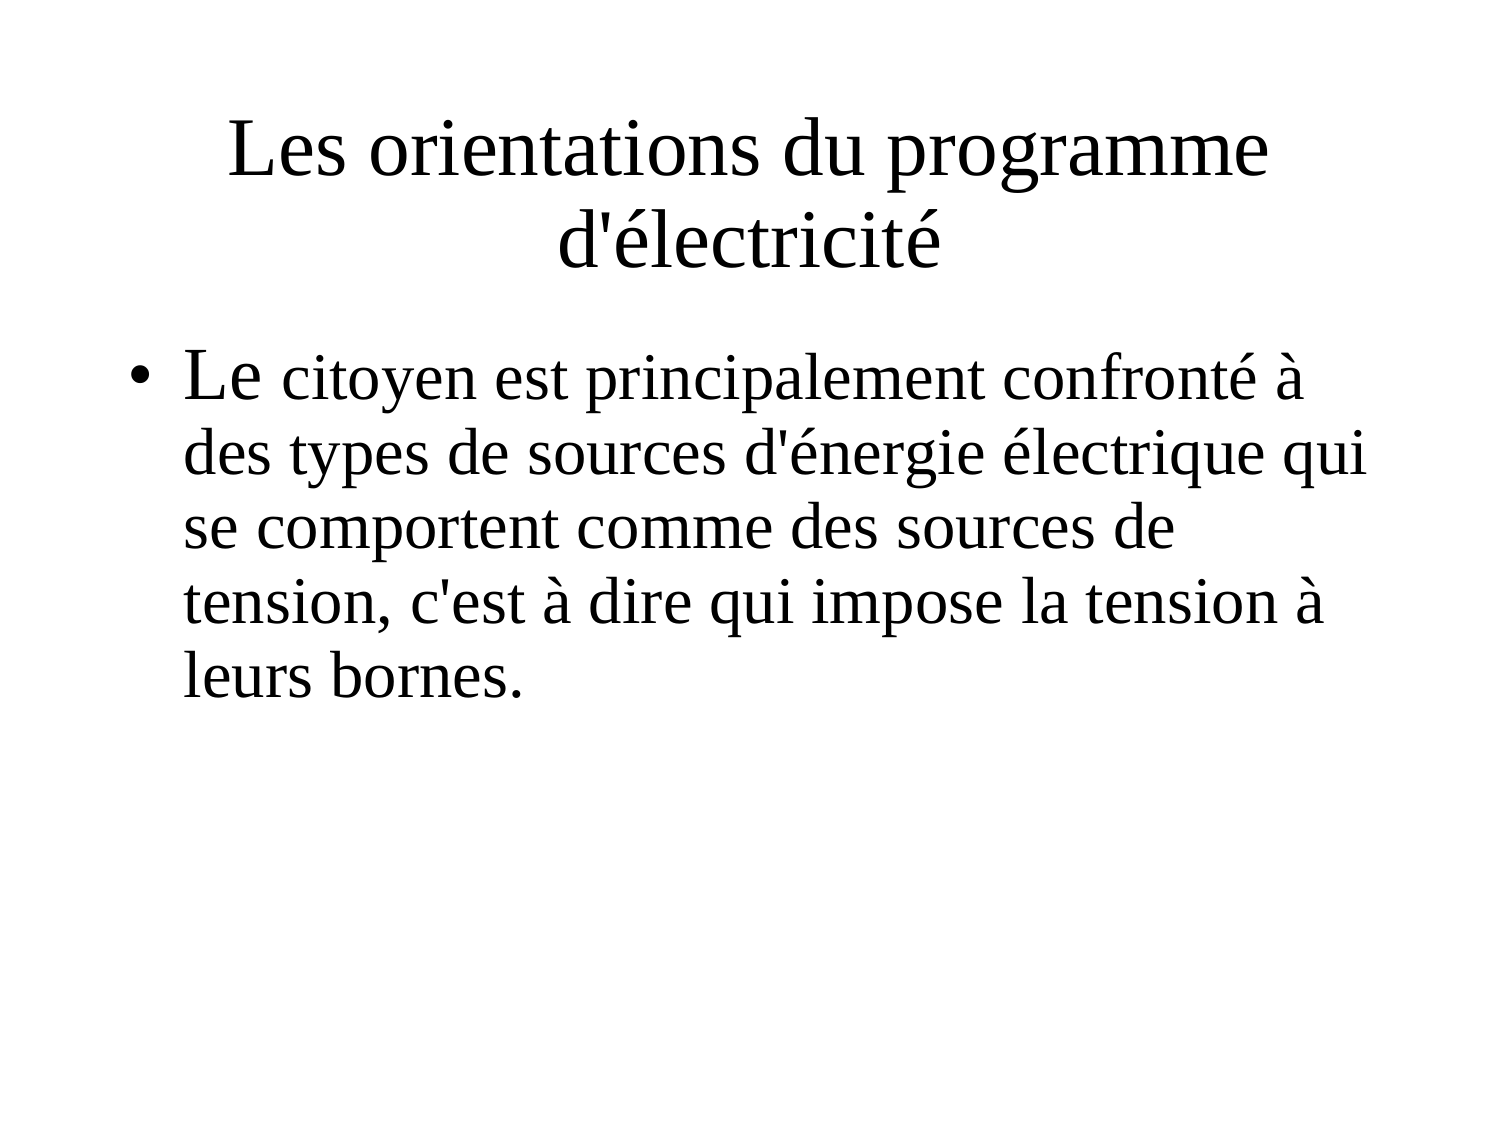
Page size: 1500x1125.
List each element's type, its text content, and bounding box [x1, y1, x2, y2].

list Le citoyen est principalement confronté à des types de sources d'énergie électrique qui se comportent comme des sources de tension, c'est à dire qui impose la tension à leurs bornes. [112, 324, 1388, 1063]
title Les orientations du programme d'électricité [112, 86, 1388, 302]
